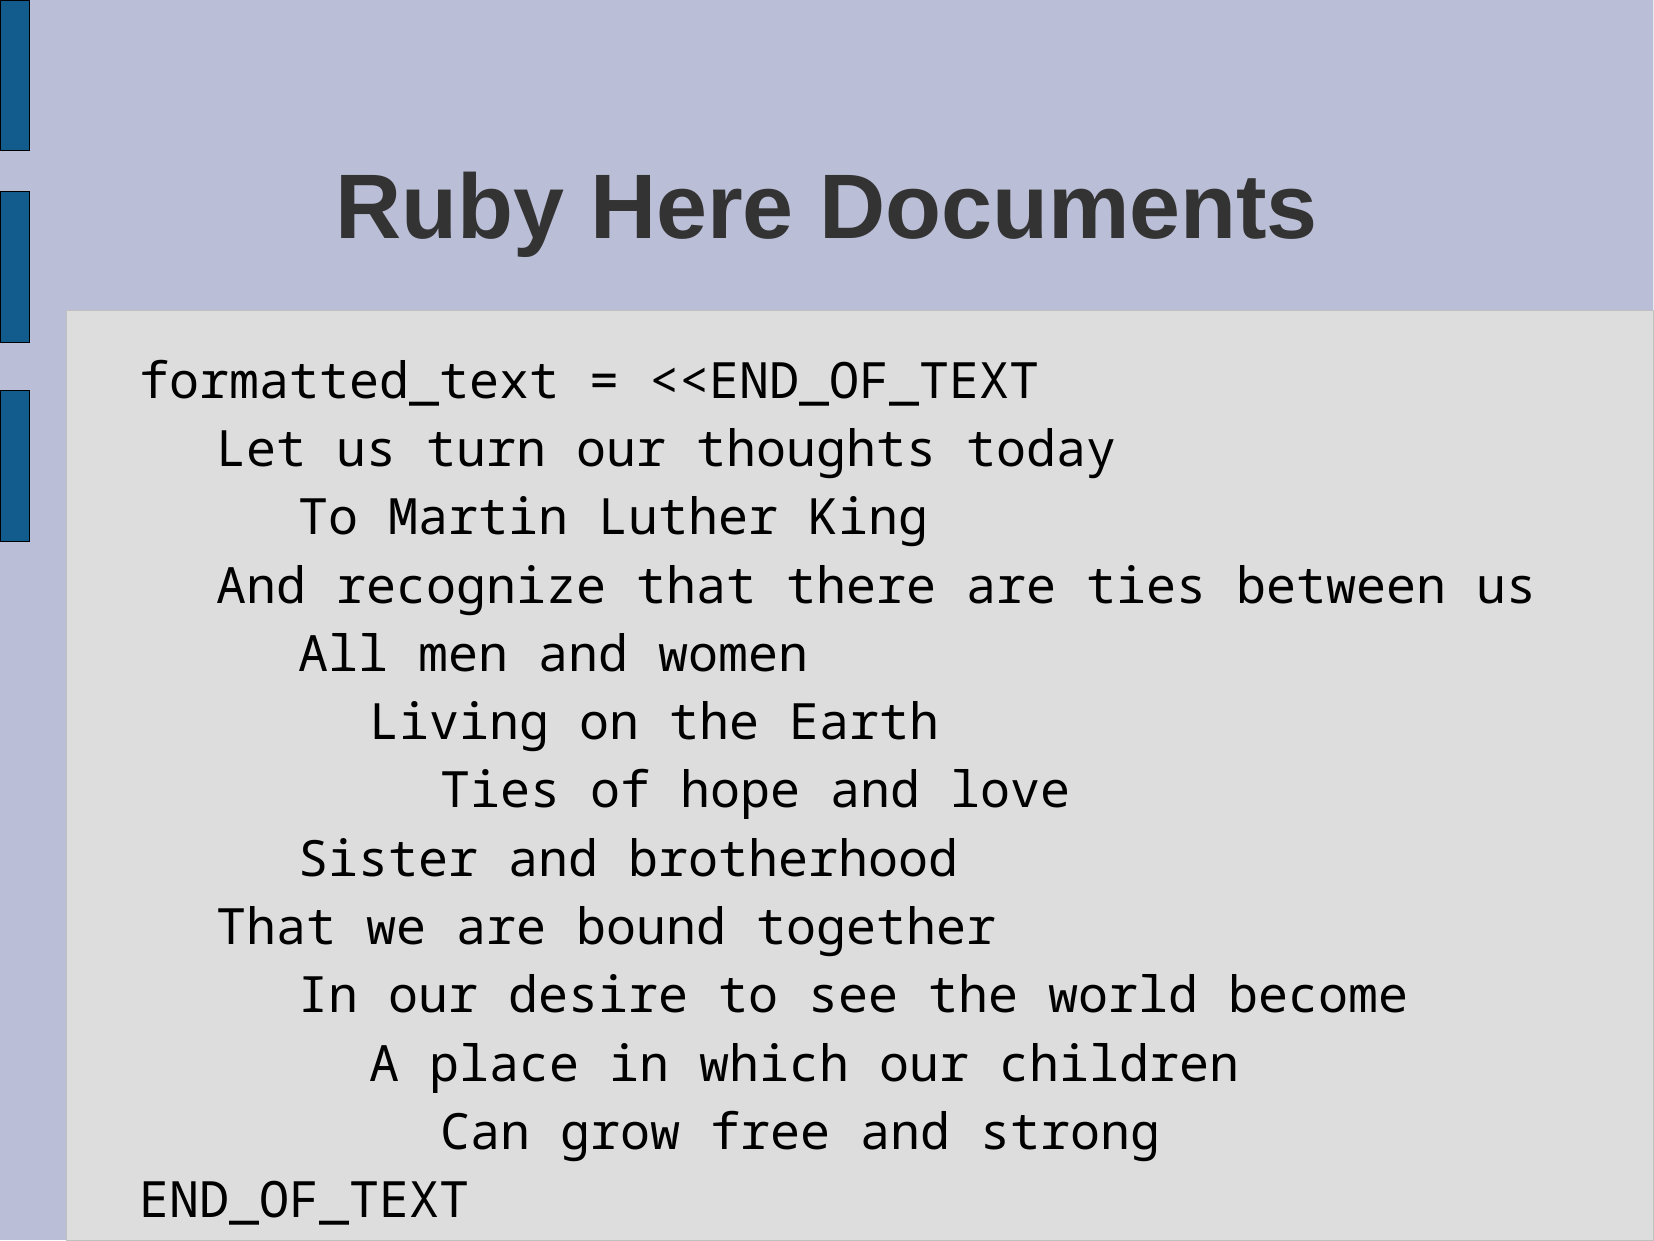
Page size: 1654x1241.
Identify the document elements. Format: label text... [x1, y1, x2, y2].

title Ruby Here Documents [121, 102, 1534, 311]
list formatted_text = <<END_OF_TEXT Let us turn our thoughts today To Martin Luther King And recognize that there are ties between us All men and women Living on the Earth Ties of hope and love Sister and brotherhood That we are bound together In our desire to see the world become A place in which our children Can grow free and strong END_OF_TEXT print formatted_text [121, 344, 1634, 1215]
